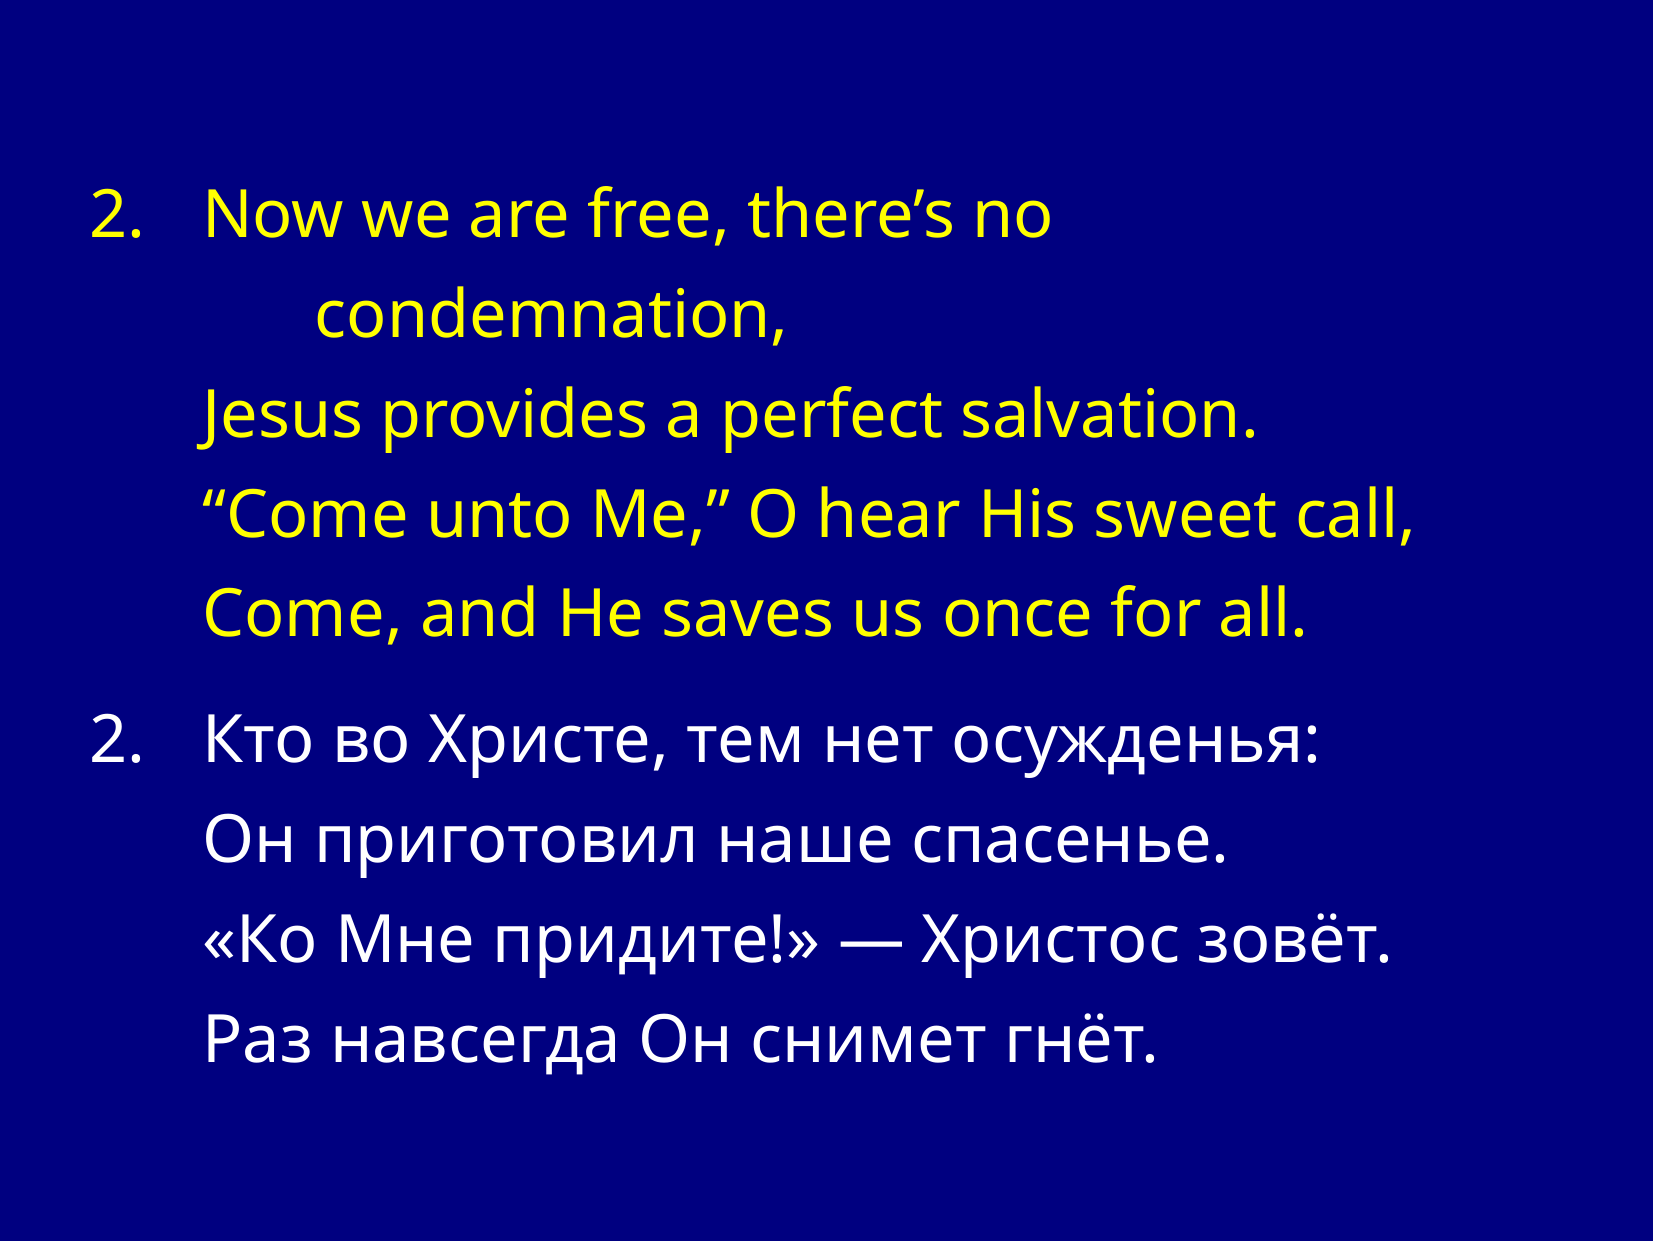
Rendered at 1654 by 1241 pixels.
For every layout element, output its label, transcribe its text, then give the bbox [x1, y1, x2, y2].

text_box 2. Now we are free, there’s no condemnation, Jesus provides a perfect salvation. “Come unto Me,” O hear His sweet call, Come, and He saves us once for all. [75, 150, 1653, 638]
text_box 2. Кто во Христе, тем нет осужденья: Он приготовил наше спасенье. «Ко Мне придите!» — Христос зовёт. Раз навсегда Он снимет гнёт. [75, 675, 1576, 1163]
